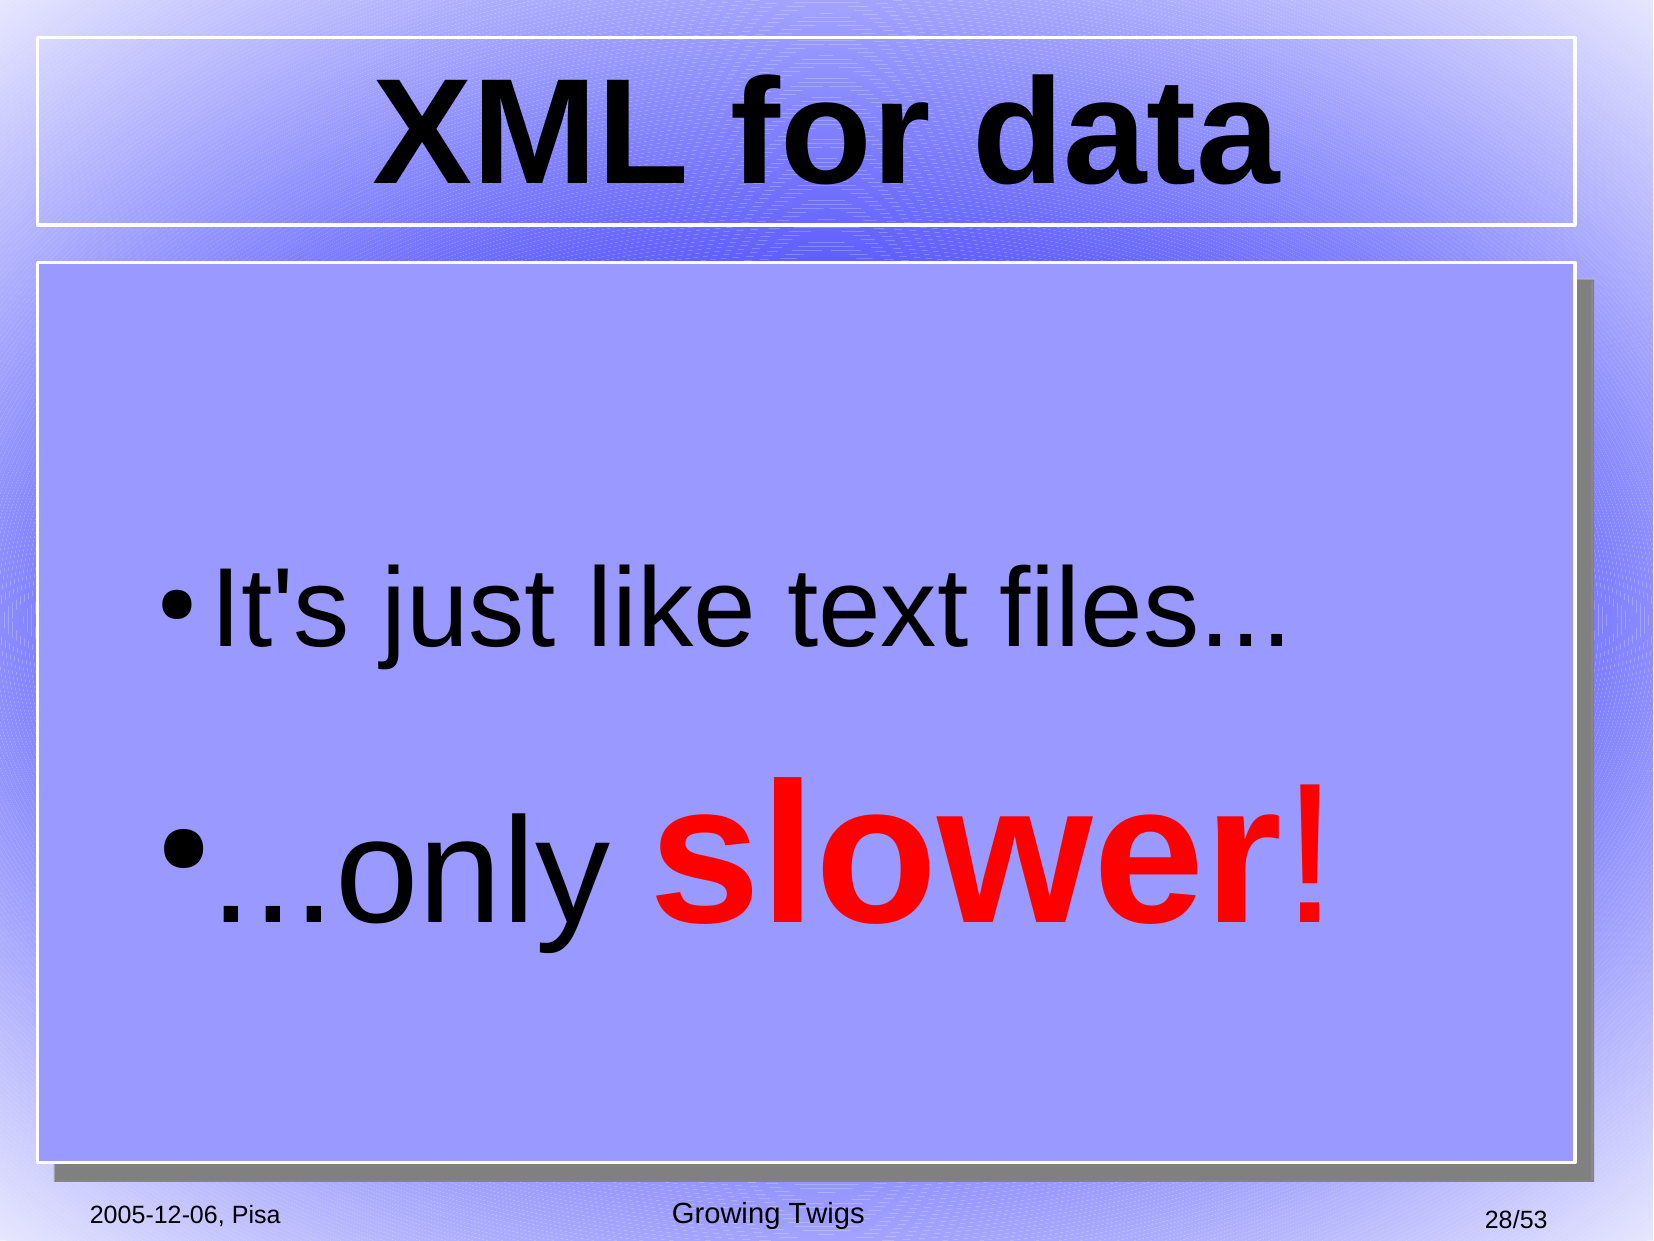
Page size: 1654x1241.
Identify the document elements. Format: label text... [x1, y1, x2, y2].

list It's just like text files... ...only slower! [121, 544, 1533, 1127]
title XML for data [121, 37, 1533, 226]
